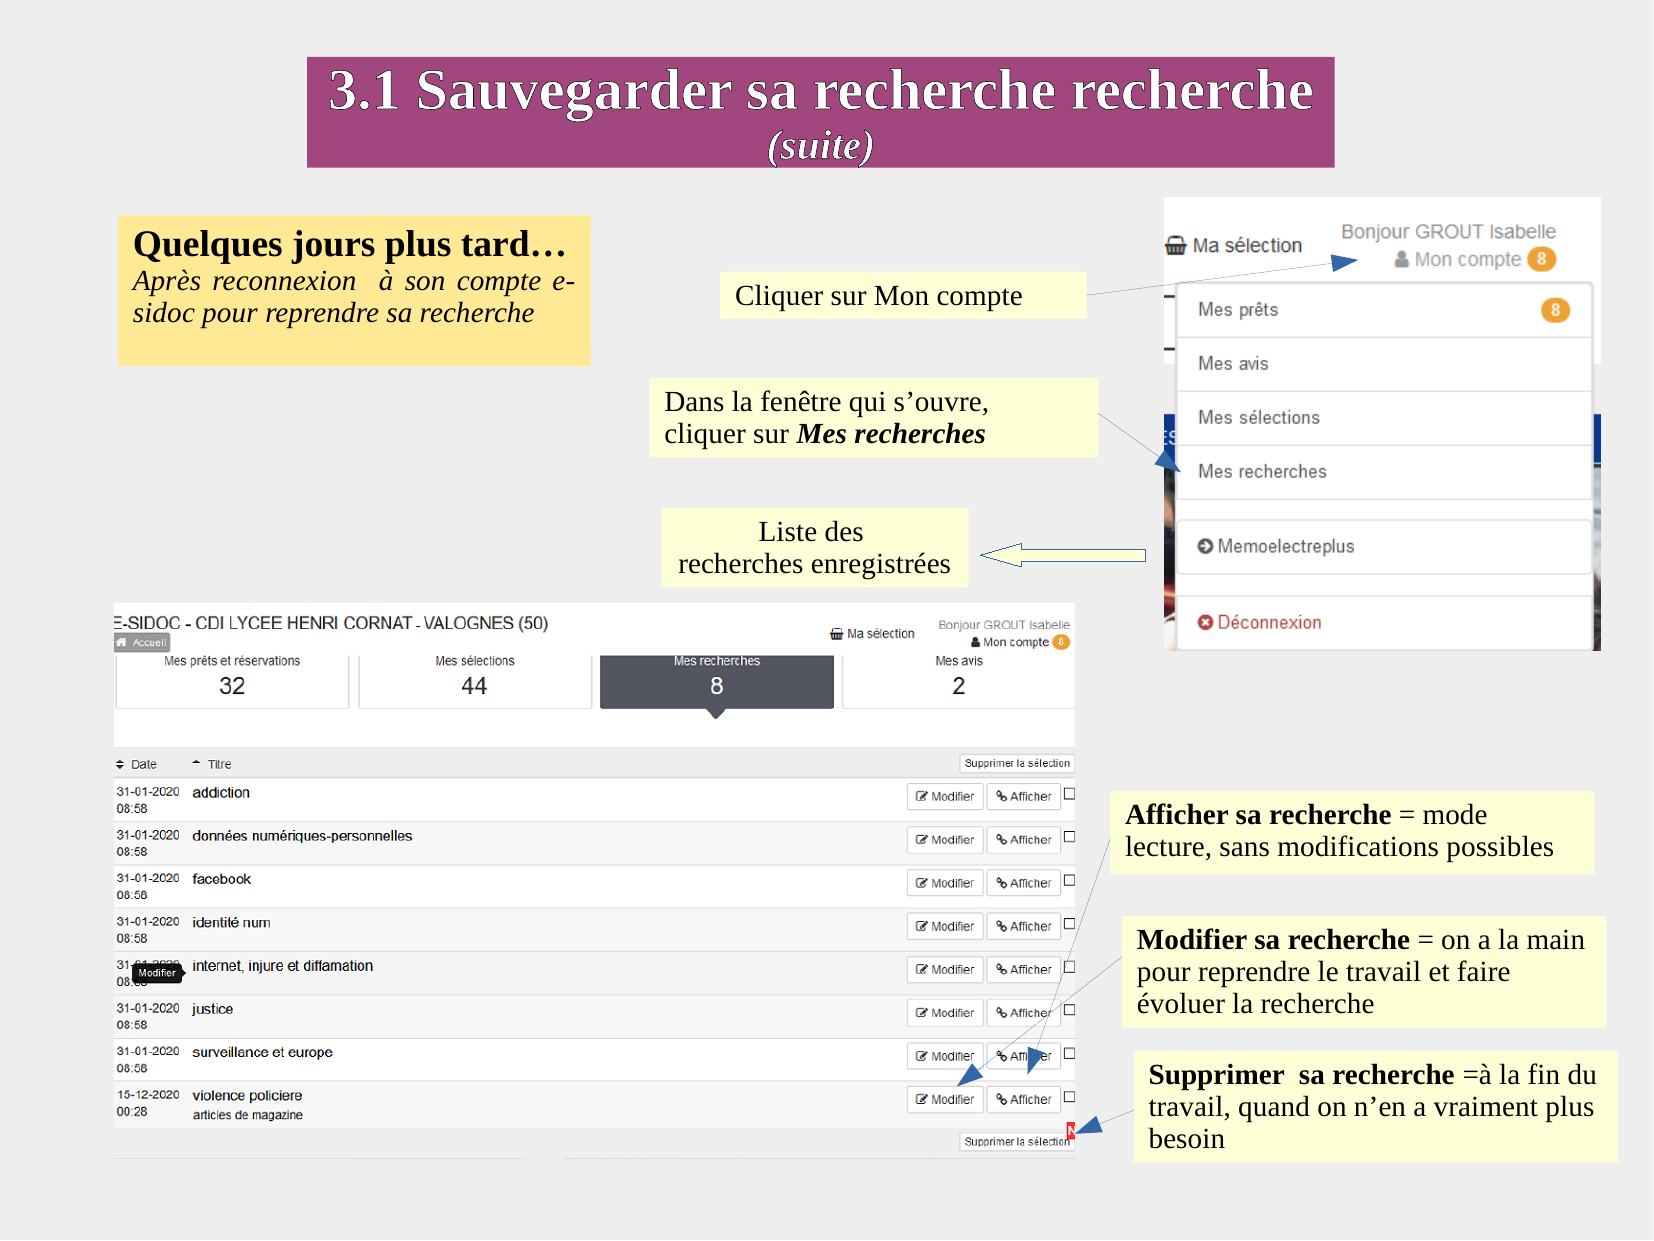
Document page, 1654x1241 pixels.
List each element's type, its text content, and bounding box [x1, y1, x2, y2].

picture [114, 602, 1075, 1159]
text_box Liste des recherches enregistrées [661, 507, 969, 588]
text_box Quelques jours plus tard… Après reconnexion à son compte e-sidoc pour reprendre sa recherche [118, 215, 591, 367]
text_box Afficher sa recherche = mode lecture, sans modifications possibles [1110, 791, 1595, 875]
title 3.1 Sauvegarder sa recherche recherche (suite) [307, 56, 1335, 168]
text_box [980, 543, 1146, 567]
picture [1050, 943, 1075, 1012]
text_box Supprimer sa recherche =à la fin du travail, quand on n’en a vraiment plus besoin [1133, 1051, 1619, 1163]
text_box Dans la fenêtre qui s’ouvre, cliquer sur Mes recherches [649, 377, 1099, 458]
picture [1164, 197, 1601, 651]
text_box Cliquer sur Mon compte [720, 271, 1087, 319]
text_box Modifier sa recherche = on a la main pour reprendre le travail et faire évoluer la recherche [1122, 916, 1607, 1028]
